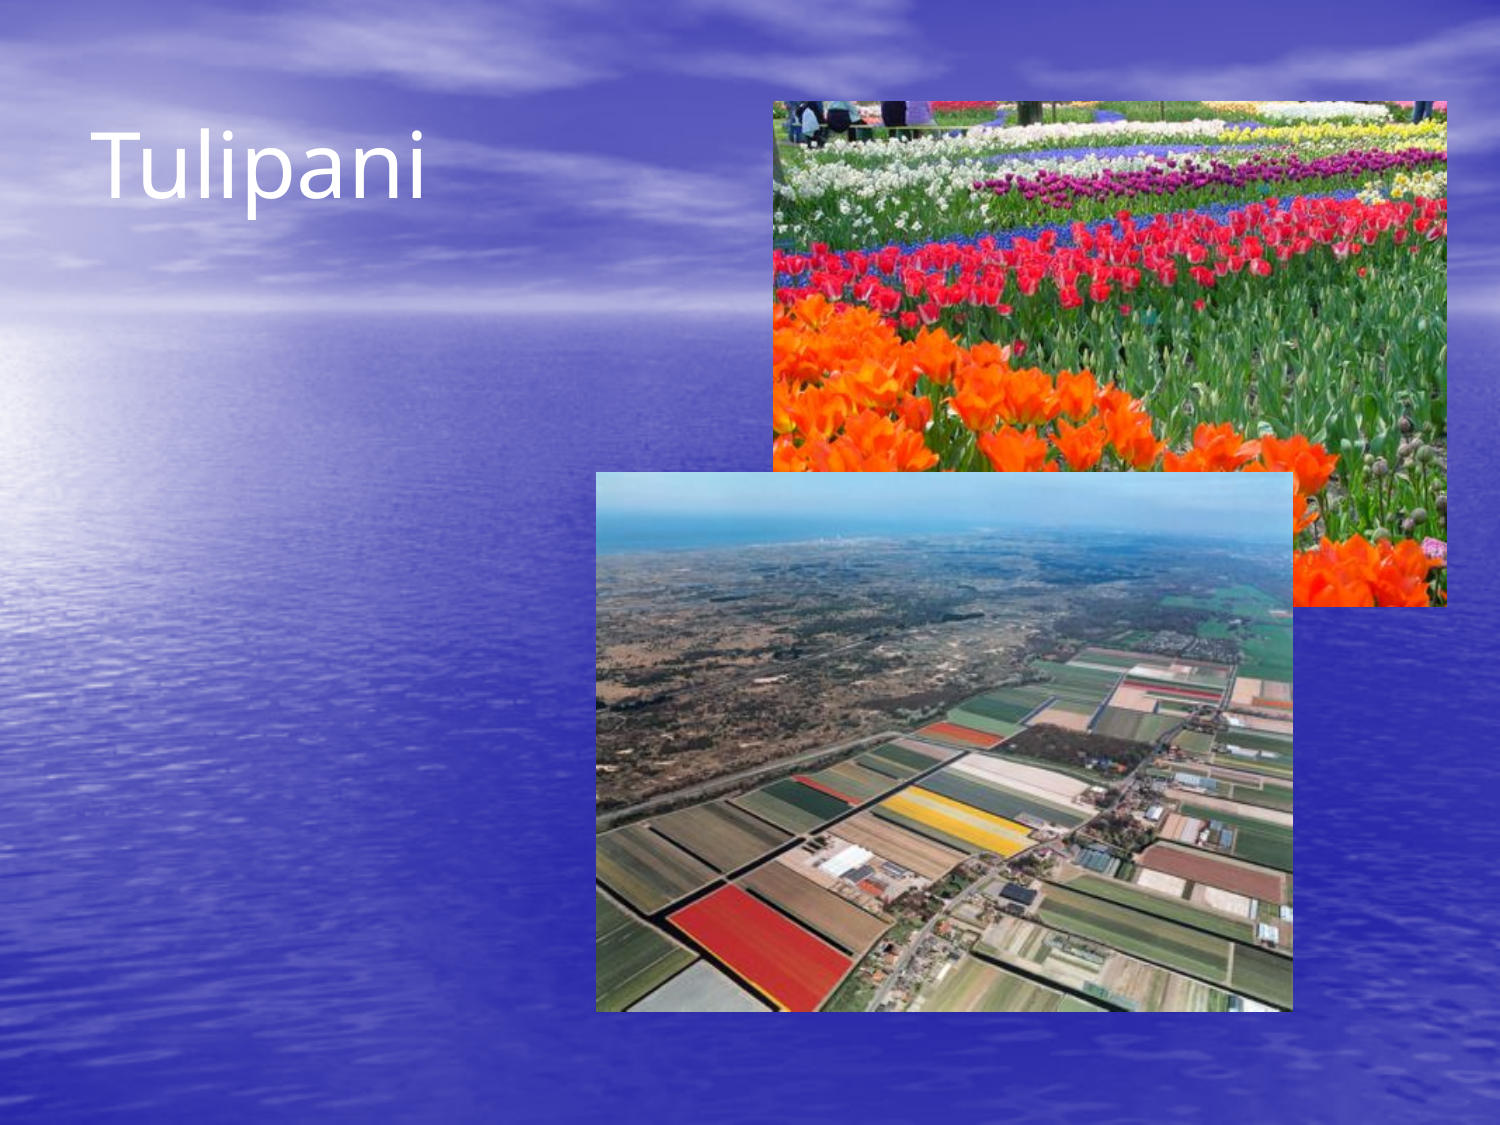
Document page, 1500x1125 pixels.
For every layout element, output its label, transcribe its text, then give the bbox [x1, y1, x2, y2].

picture [0, 0, 1500, 1125]
title Tulipani [75, 47, 1425, 275]
